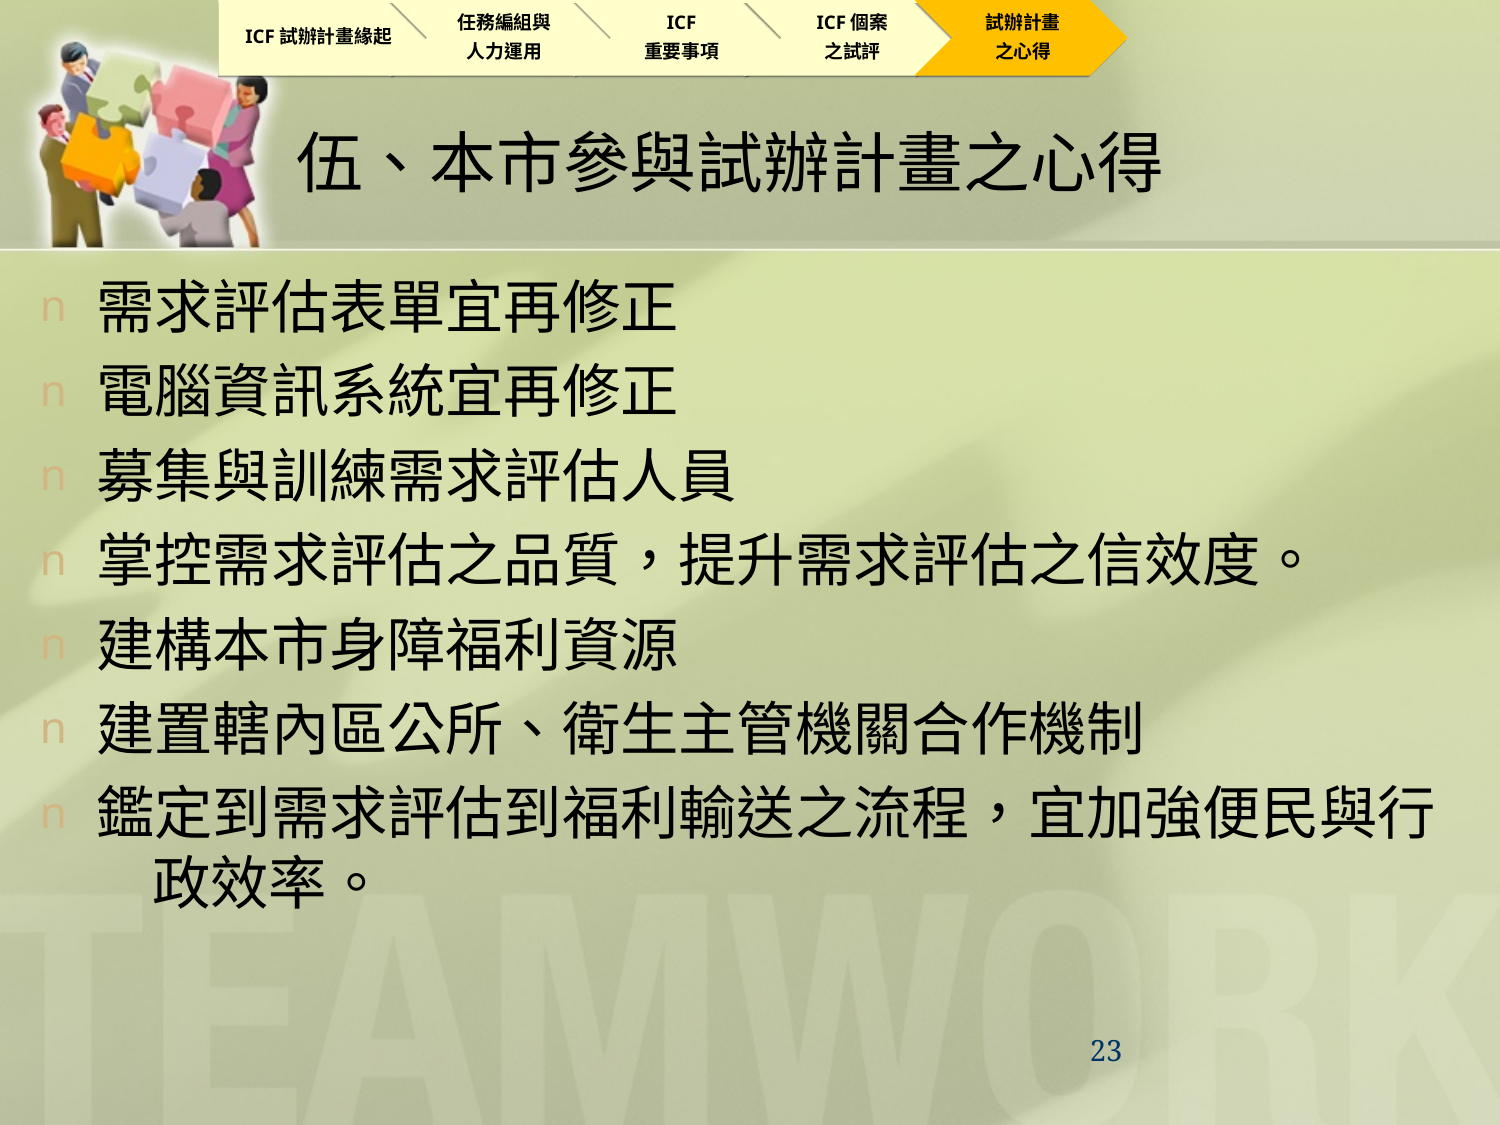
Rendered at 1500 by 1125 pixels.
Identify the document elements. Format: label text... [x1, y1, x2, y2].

text_box ICF 重要事項 [573, 0, 780, 76]
text_box 任務編組與 人力運用 [389, 0, 610, 76]
text_box [1074, 1024, 1426, 1103]
text_box 試辦計畫 之心得 [914, 0, 1128, 76]
list 需求評估表單宜再修正 電腦資訊系統宜再修正 募集與訓練需求評估人員 掌控需求評估之品質，提升需求評估之信效度。 建構本市身障福利資源 建置轄內區公所、衛生主管機關合作機制 鑑定到需求評估到福利輸送之流程，宜加強便民與行政效率。 [24, 262, 1475, 1101]
text_box 伍、本市參與試辦計畫之心得 [237, 114, 1224, 209]
text_box ICF試辦計畫緣起 [218, 0, 426, 76]
text_box ICF個案 之試評 [743, 0, 951, 76]
